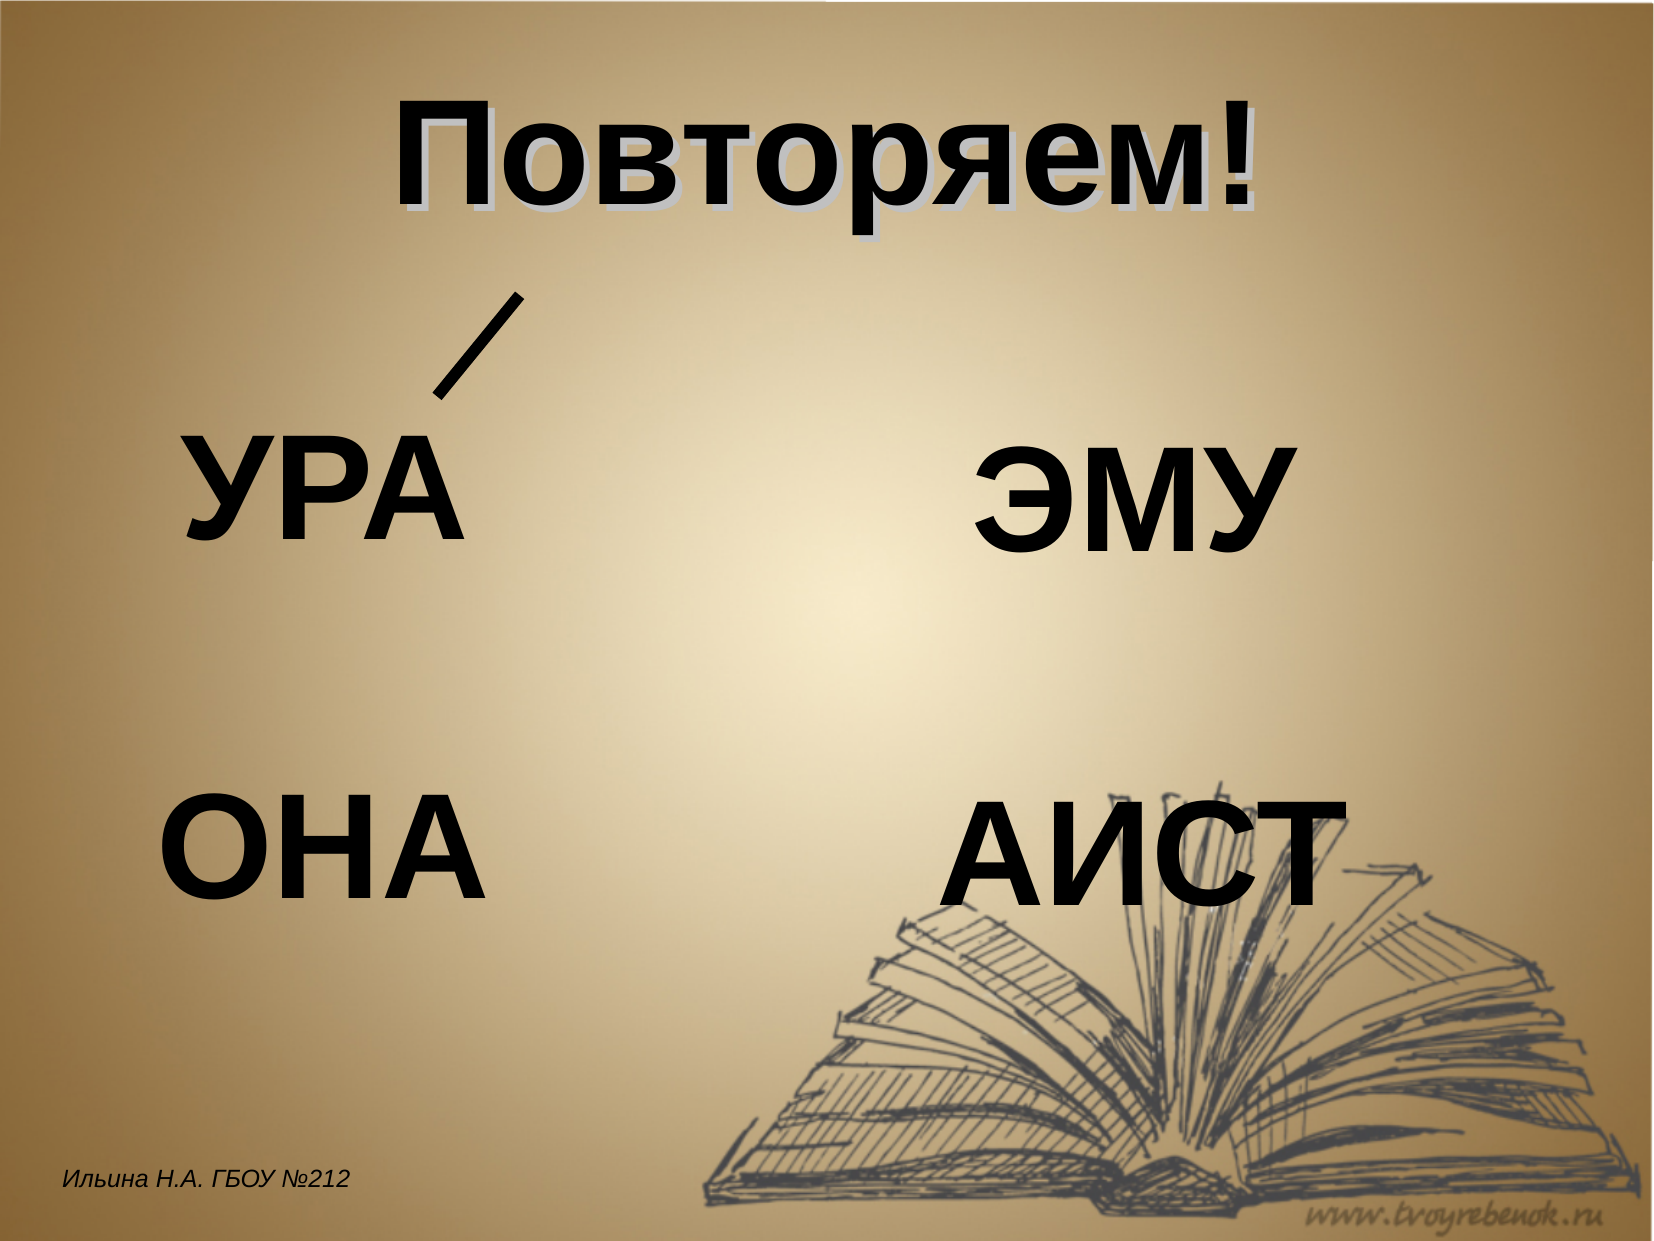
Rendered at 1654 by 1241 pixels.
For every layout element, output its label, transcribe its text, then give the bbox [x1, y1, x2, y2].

text_box ОНА [141, 755, 591, 939]
text_box АИСТ [921, 762, 1371, 945]
text_box Ильина Н.А. ГБОУ №212 [47, 1157, 626, 1201]
picture [0, 0, 1654, 1241]
text_box ЭМУ [956, 408, 1406, 591]
title Повторяем! [82, 49, 1571, 257]
text_box УРА [165, 396, 615, 579]
